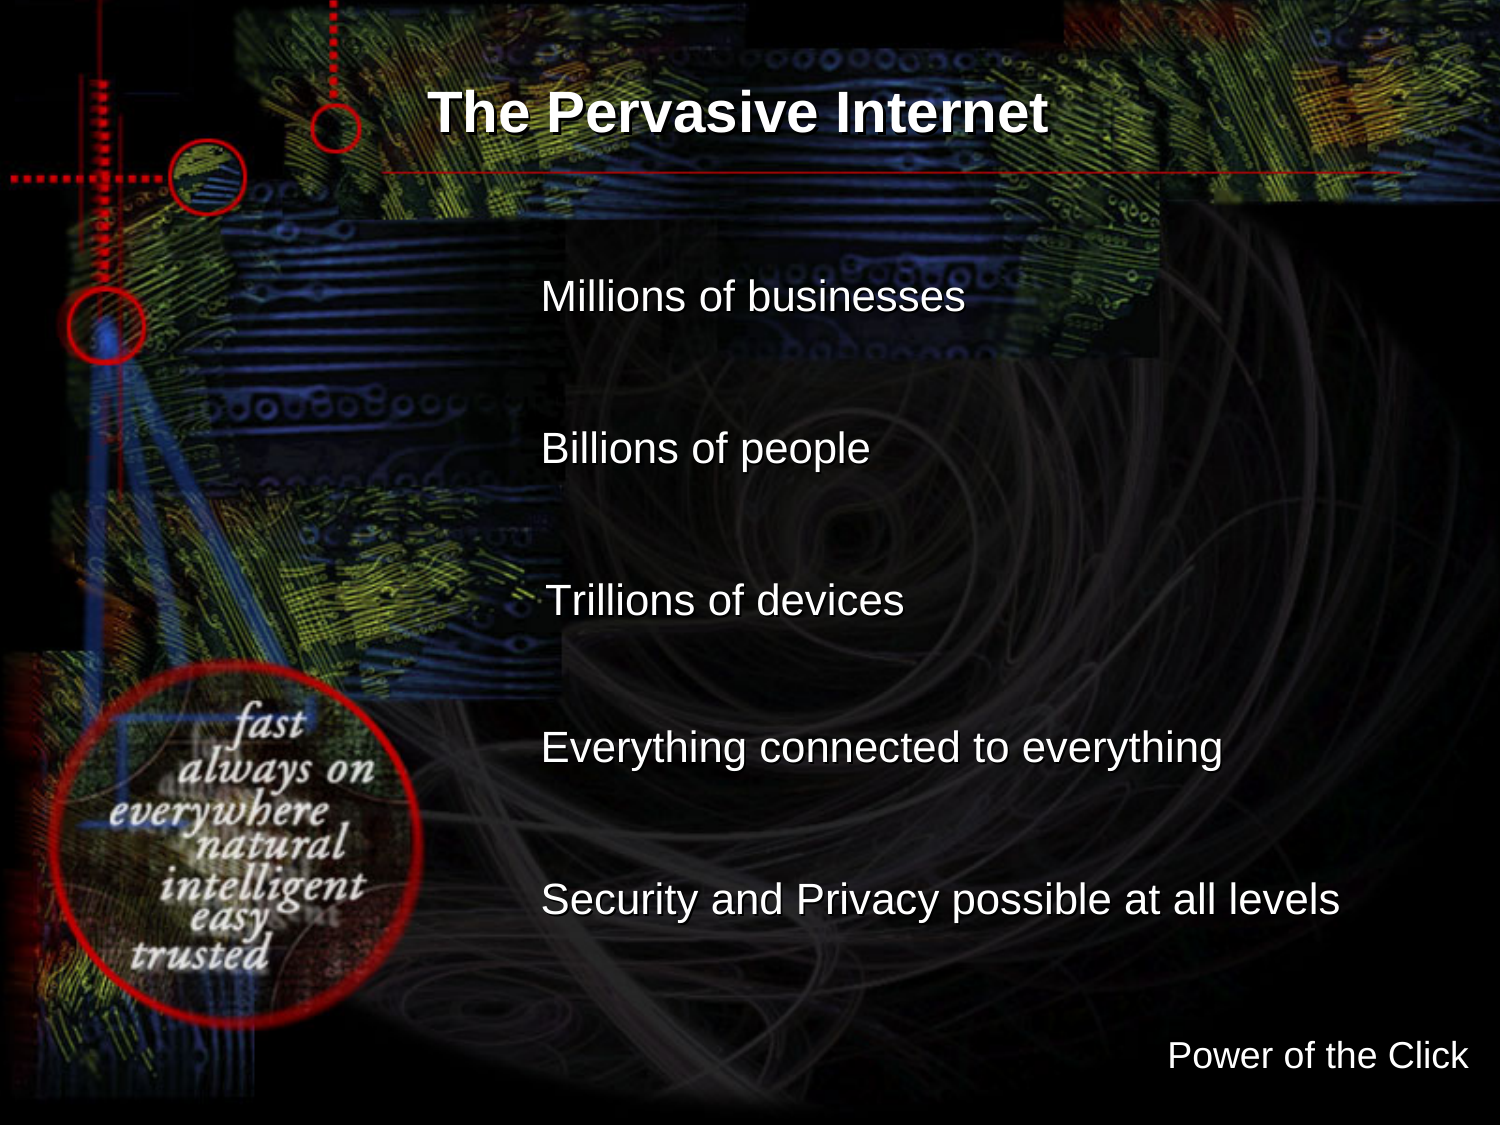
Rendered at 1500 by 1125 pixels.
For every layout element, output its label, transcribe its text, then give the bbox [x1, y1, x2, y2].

list Millions of businesses [525, 260, 1315, 338]
list Billions of people [525, 412, 1315, 490]
list Everything connected to everything [525, 711, 1315, 789]
text_box Power of the Click [1167, 1031, 1475, 1074]
text_box [1119, 1034, 1456, 1091]
picture [0, 0, 1500, 1125]
title The Pervasive Internet [412, 45, 1450, 175]
list Security and Privacy possible at all levels [525, 863, 1467, 941]
list Trillions of devices [530, 564, 1320, 642]
